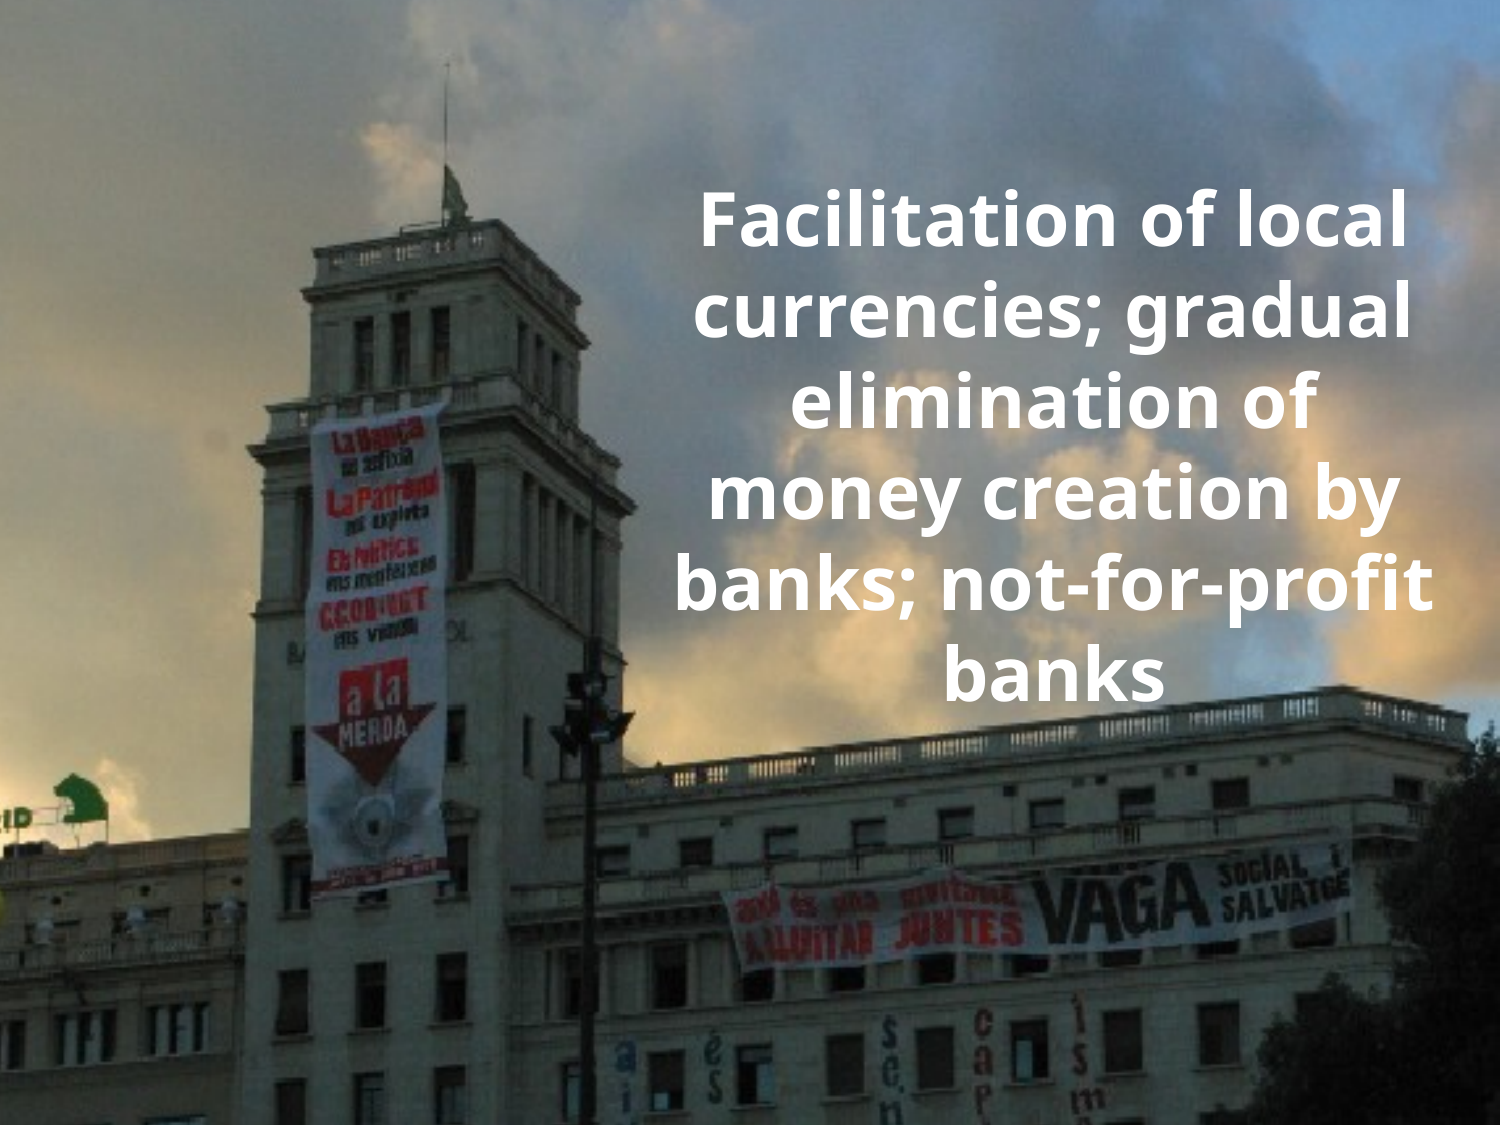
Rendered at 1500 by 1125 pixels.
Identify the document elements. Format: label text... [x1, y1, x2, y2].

picture [0, 0, 1500, 1125]
title Facilitation of local currencies; gradual elimination of money creation by banks; not-for-profit banks [667, 170, 1441, 445]
